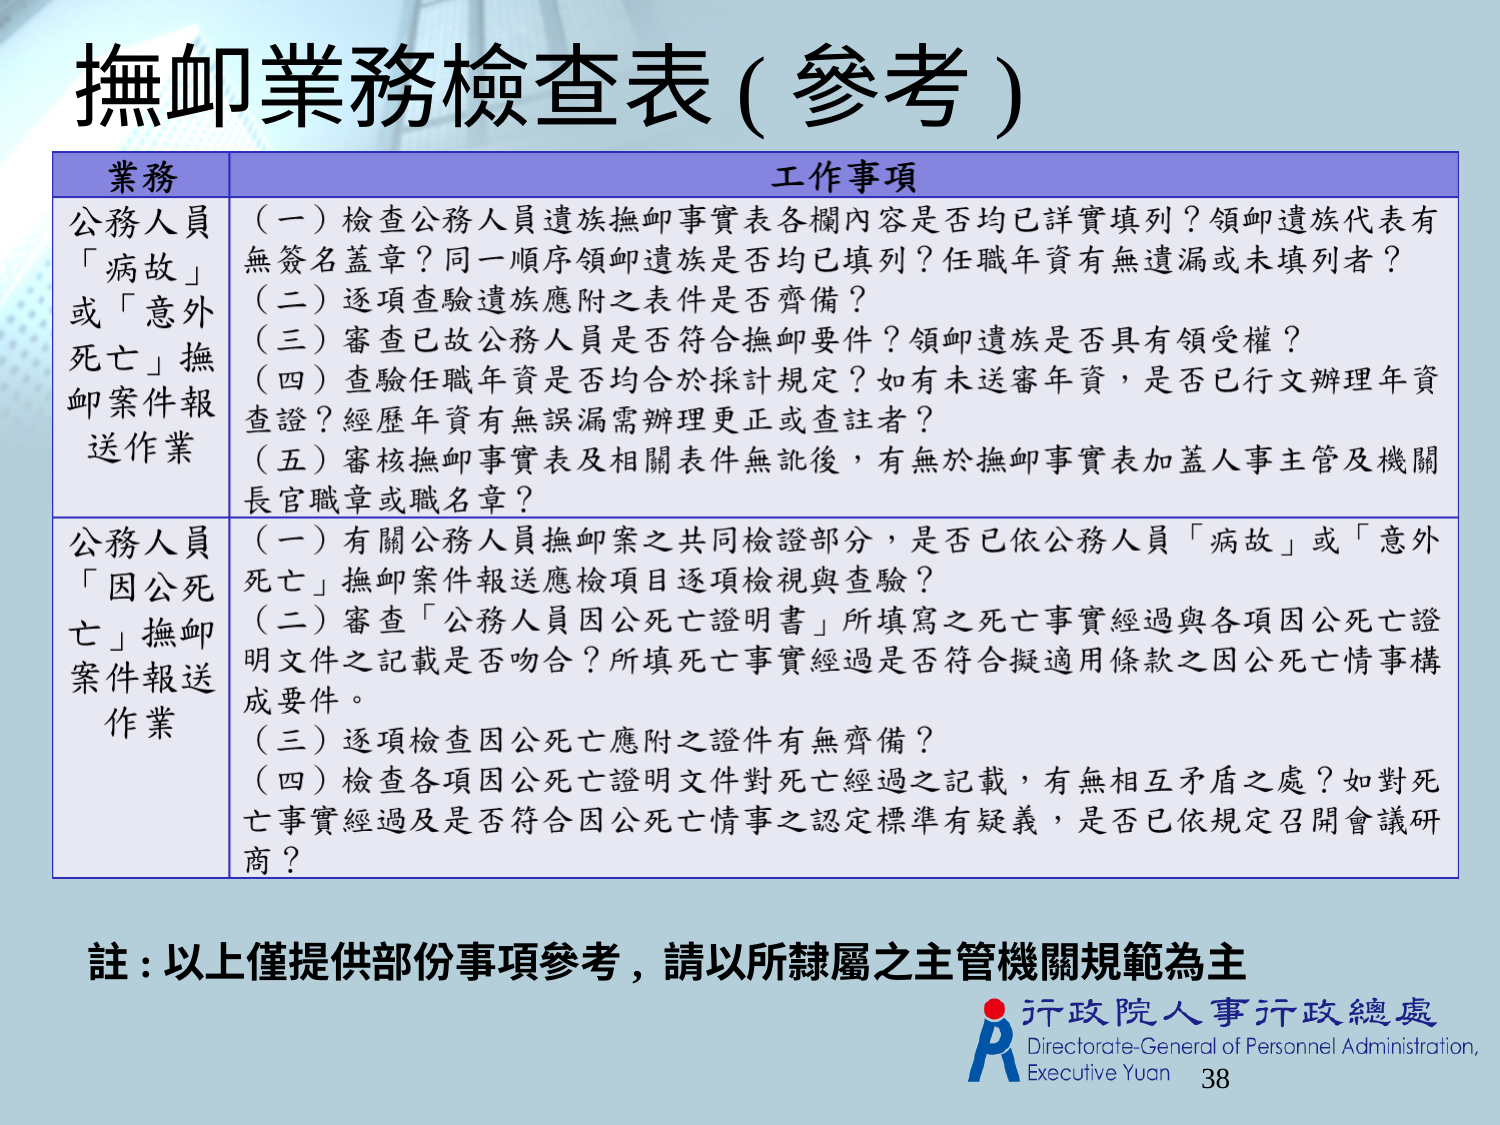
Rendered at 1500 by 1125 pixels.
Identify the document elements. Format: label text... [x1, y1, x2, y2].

picture [52, 141, 1459, 899]
text_box [1185, 1058, 1499, 1125]
text_box 註:以上僅提供部份事項參考, 請以所隸屬之主管機關規範為主 [0, 939, 1433, 994]
text_box 撫卹業務檢查表(參考) [58, 36, 1447, 141]
